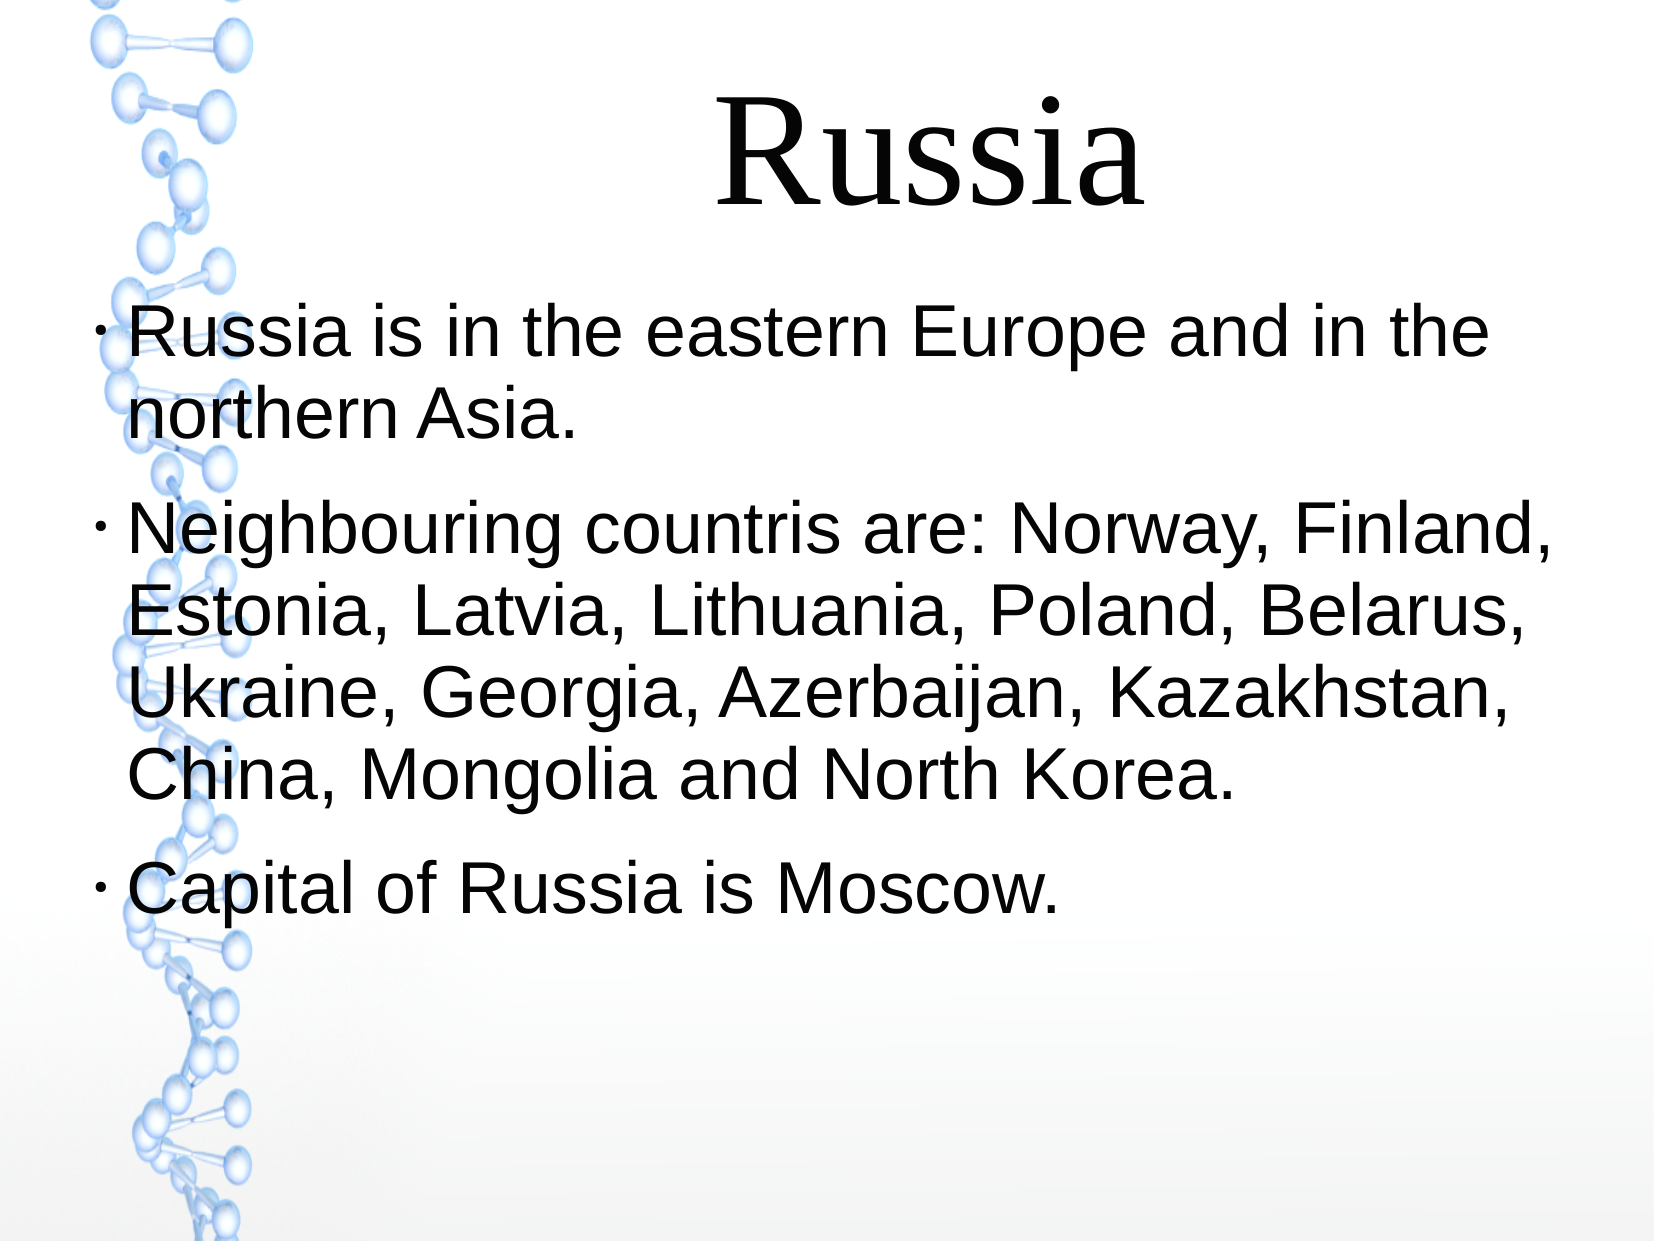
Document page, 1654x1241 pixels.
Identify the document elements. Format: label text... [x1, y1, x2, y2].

list Russia is in the eastern Europe and in the northern Asia. Neighbouring countris are: Norway, Finland, Estonia, Latvia, Lithuania, Poland, Belarus, Ukraine, Georgia, Azerbaijan, Kazakhstan, China, Mongolia and North Korea. Capital of Russia is Moscow. [82, 290, 1571, 1010]
title Russia [265, 47, 1595, 252]
picture [0, 0, 1654, 1241]
